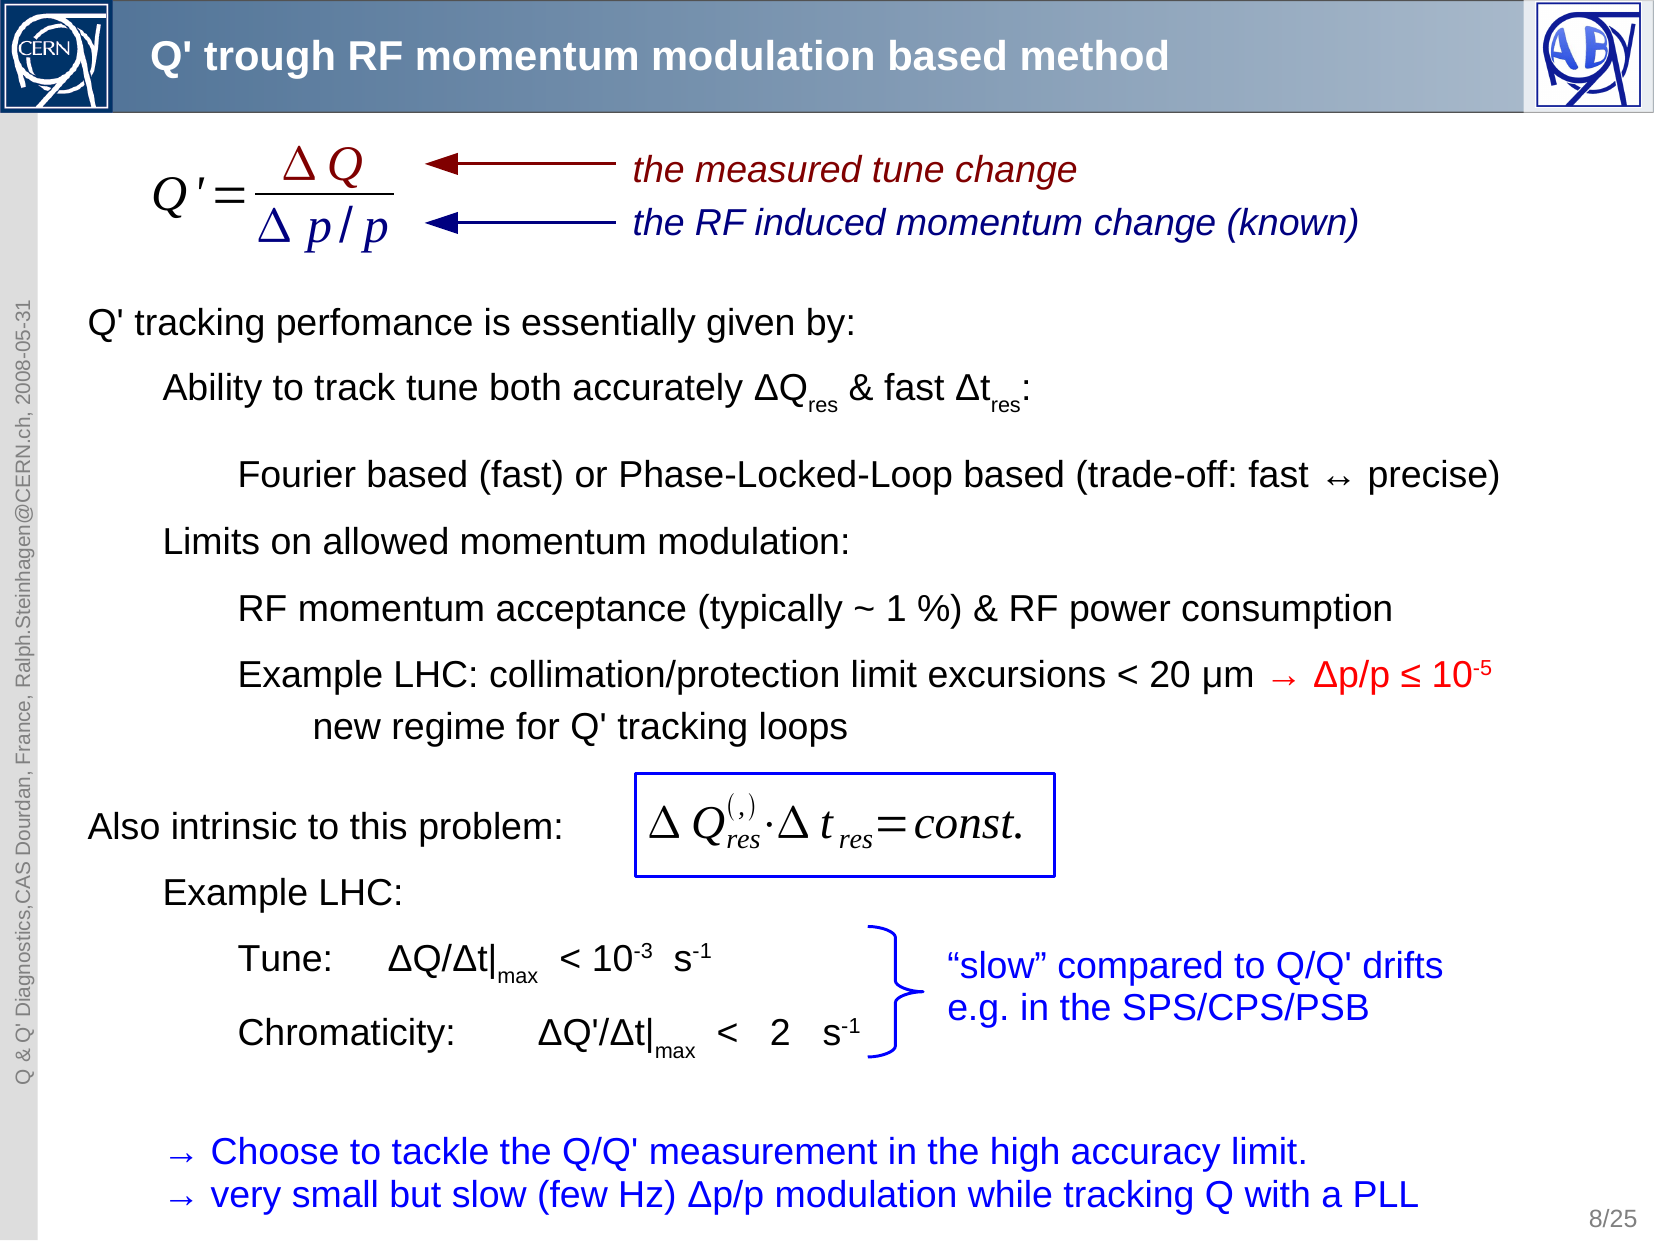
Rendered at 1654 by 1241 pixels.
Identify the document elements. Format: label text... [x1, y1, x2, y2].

picture [0, 0, 113, 113]
picture [1535, 1, 1642, 108]
title Q' trough RF momentum modulation based method [150, 0, 1514, 113]
chart [637, 789, 1035, 856]
chart [138, 136, 408, 255]
text_box the RF induced momentum change (known) [618, 194, 1375, 252]
list Q' tracking perfomance is essentially given by: Ability to track tune both accurately ΔQres & fast Δtres: Fourier based (fast) or Phase-Locked-Loop based (trade-off: fast ↔ precise) Limits on allowed momentum modulation: RF momentum acceptance (typically ~ 1 %) & RF power consumption Example LHC: collimation/protection limit excursions < 20 μm → Δp/p ≤ 10-5 new regime for Q' tracking loops Also intrinsic to this problem: Example LHC: Tune: ΔQ/Δt|max < 10-3 s-1 Chromaticity: ΔQ'/Δt|max < 2 s-1 → Choose to tackle the Q/Q' measurement in the high accuracy limit. → very small but slow (few Hz) Δp/p modulation while tracking Q with a PLL [87, 299, 1591, 1216]
text_box “slow” compared to Q/Q' drifts e.g. in the SPS/CPS/PSB [932, 936, 1469, 1036]
text_box the measured tune change [617, 141, 1093, 199]
